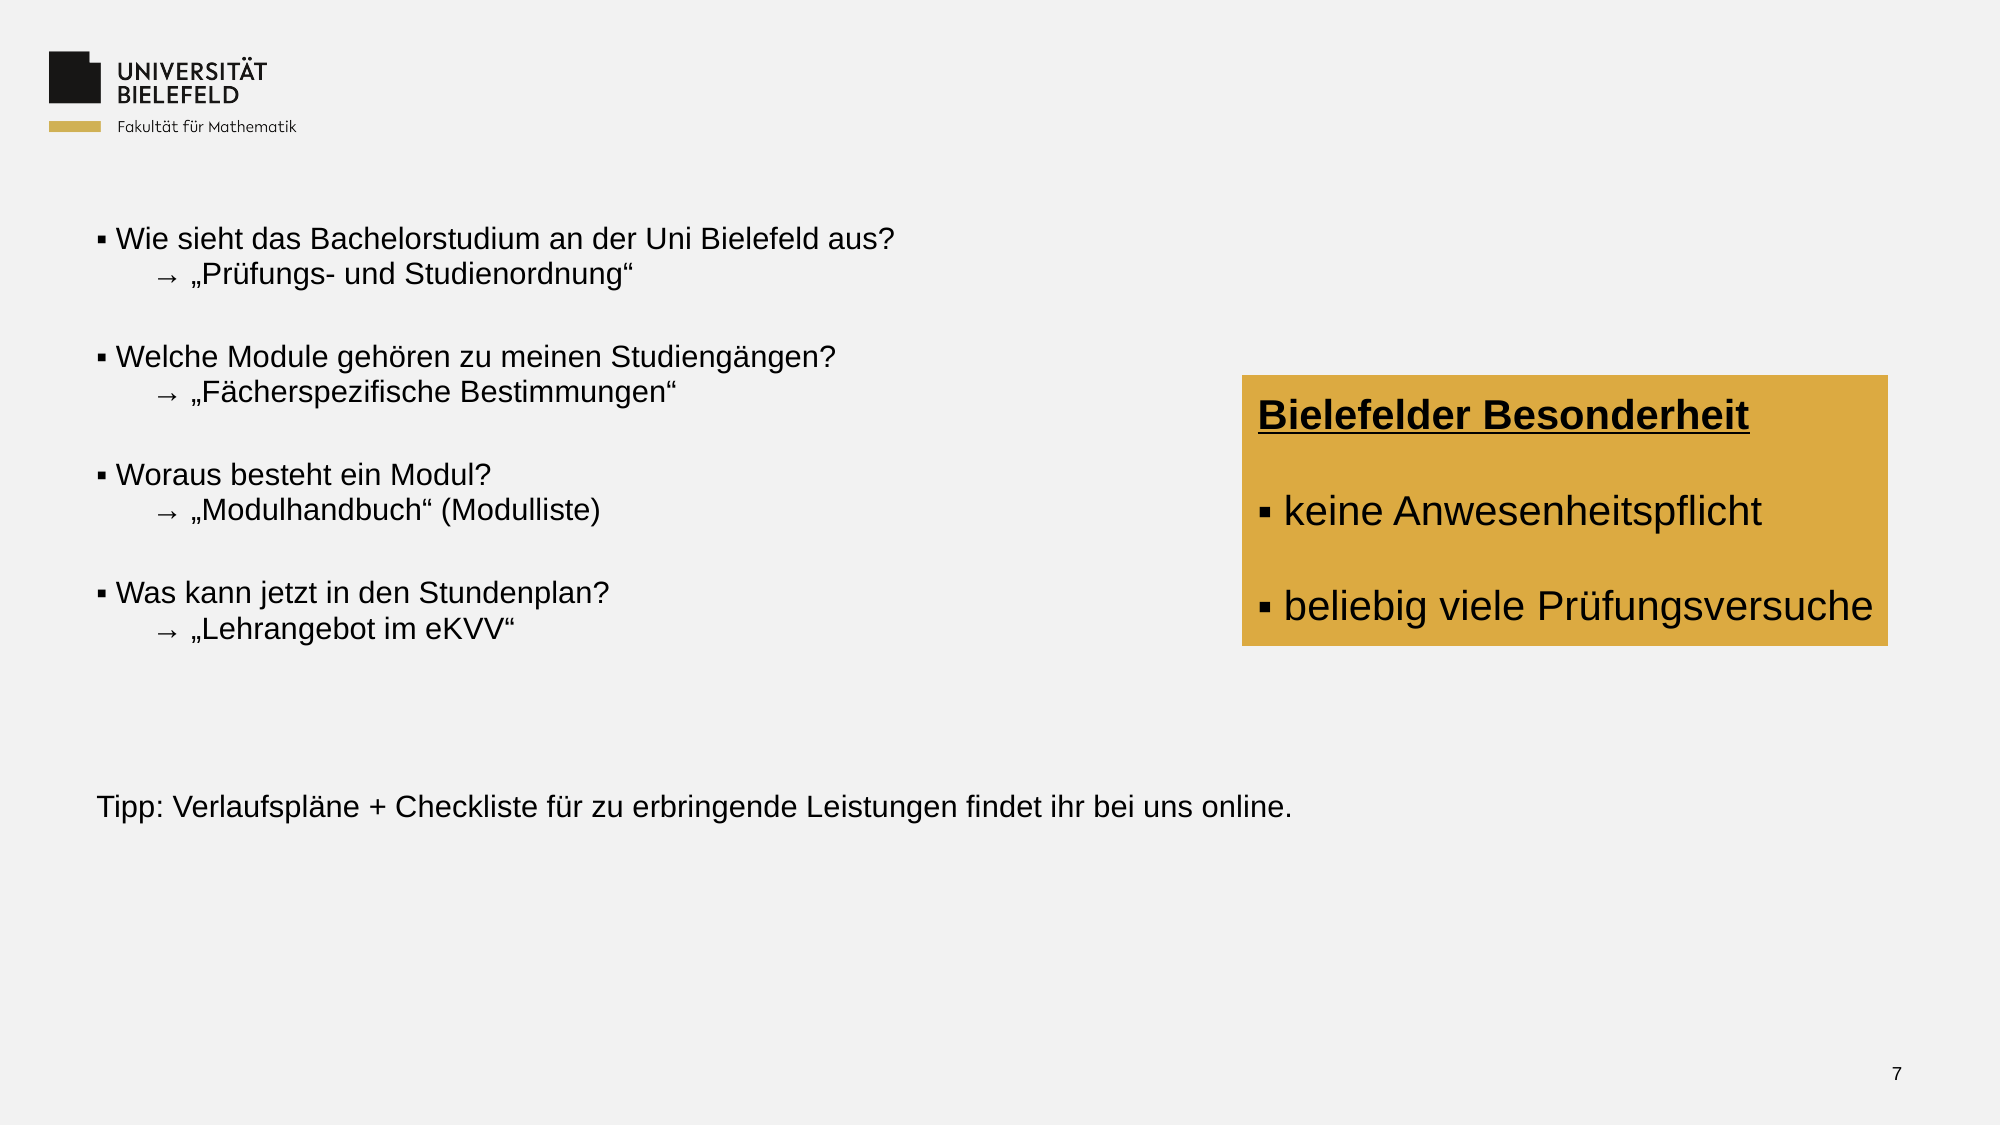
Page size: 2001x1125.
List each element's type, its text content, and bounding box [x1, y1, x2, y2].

text_box [1242, 375, 1888, 646]
text_box [1891, 1061, 1951, 1096]
list ▪ Wie sieht das Bachelorstudium an der Uni Bielefeld aus? → „Prüfungs- und Studienordnung“ ▪ Welche Module gehören zu meinen Studiengängen? → „Fächerspezifische Bestimmungen“ ▪ Woraus besteht ein Modul? → „Modulhandbuch“ (Modulliste) ▪ Was kann jetzt in den Stundenplan? → „Lehrangebot im eKVV“ Tipp: Verlaufspläne + Checkliste für zu erbringende Leistungen findet ihr bei uns online. [96, 220, 1906, 828]
list Bielefelder Besonderheit ▪ keine Anwesenheitspflicht ▪ beliebig viele Prüfungsversuche [1257, 390, 1888, 646]
